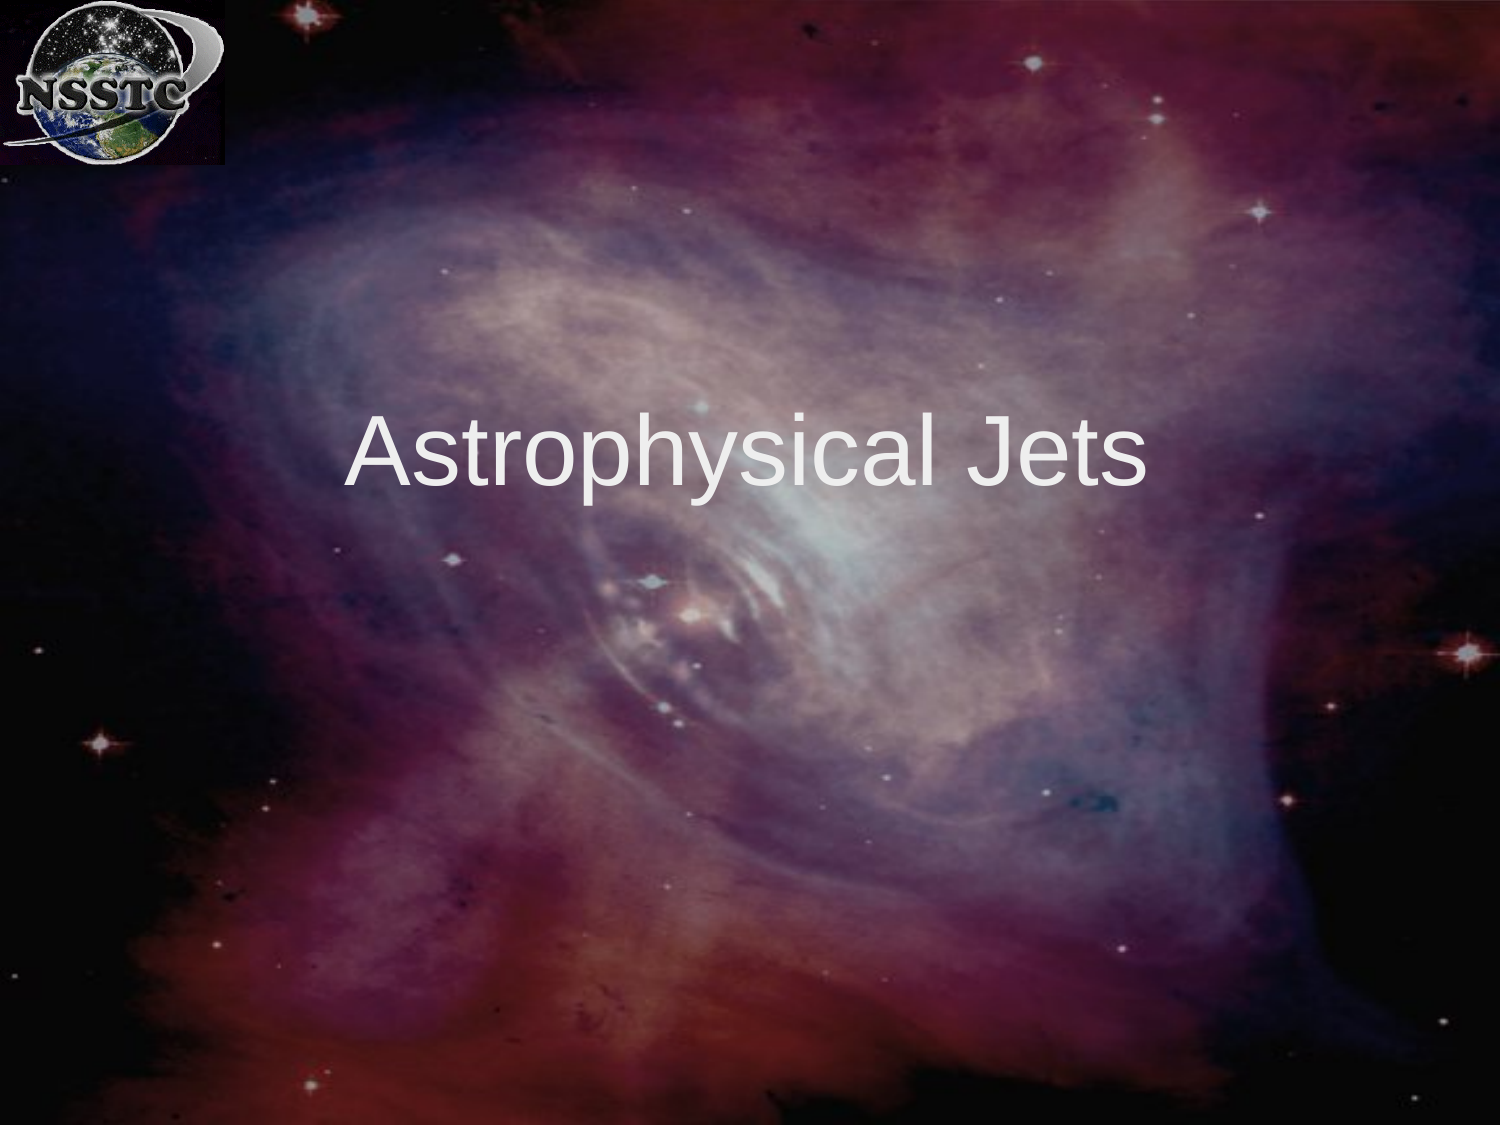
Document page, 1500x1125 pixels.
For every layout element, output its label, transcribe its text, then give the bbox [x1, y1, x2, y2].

subtitle Astrophysical Jets [112, 0, 1383, 909]
picture [0, 0, 1500, 1125]
